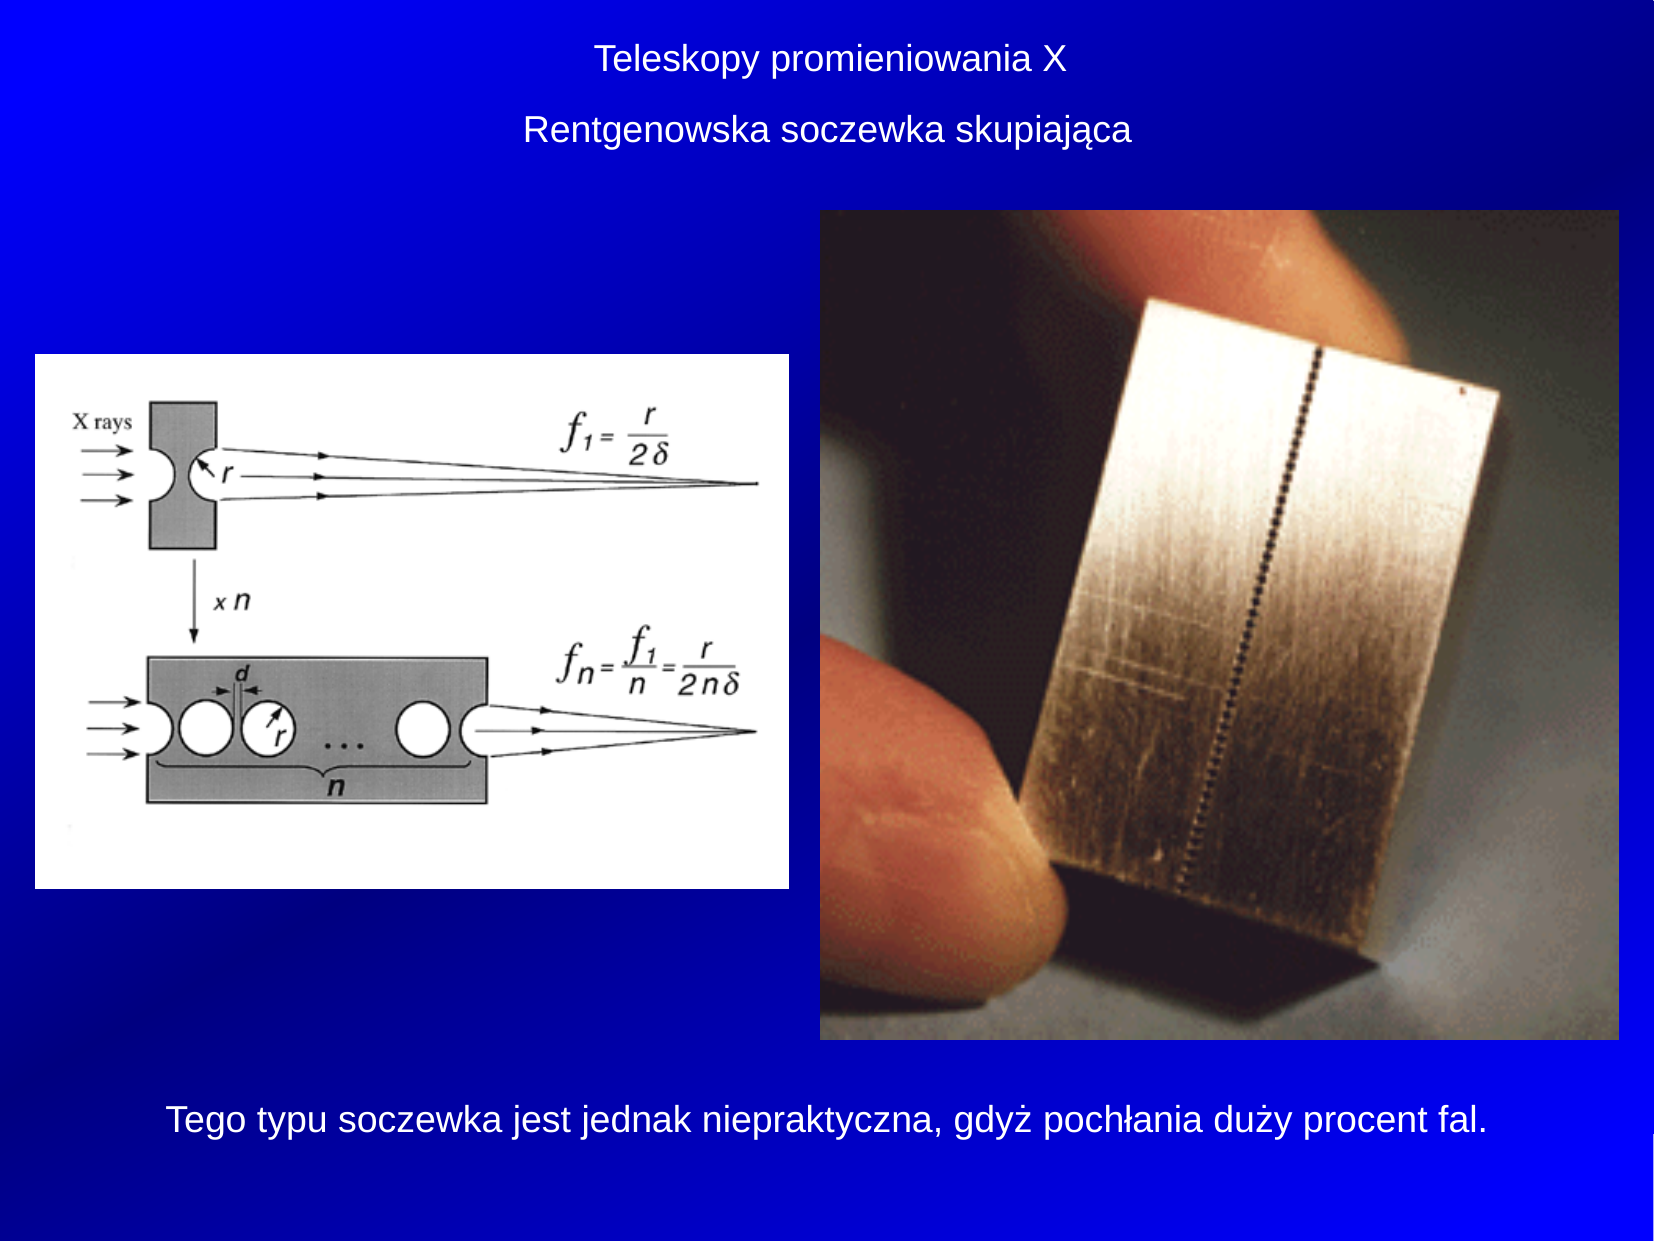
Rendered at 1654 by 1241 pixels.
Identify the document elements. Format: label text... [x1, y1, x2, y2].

text_box Tego typu soczewka jest jednak niepraktyczna, gdyż pochłania duży procent fal. [150, 1090, 1504, 1148]
picture [820, 210, 1619, 1040]
text_box Rentgenowska soczewka skupiająca [508, 100, 1147, 158]
picture [35, 354, 789, 889]
text_box Teleskopy promieniowania X [578, 29, 1083, 87]
